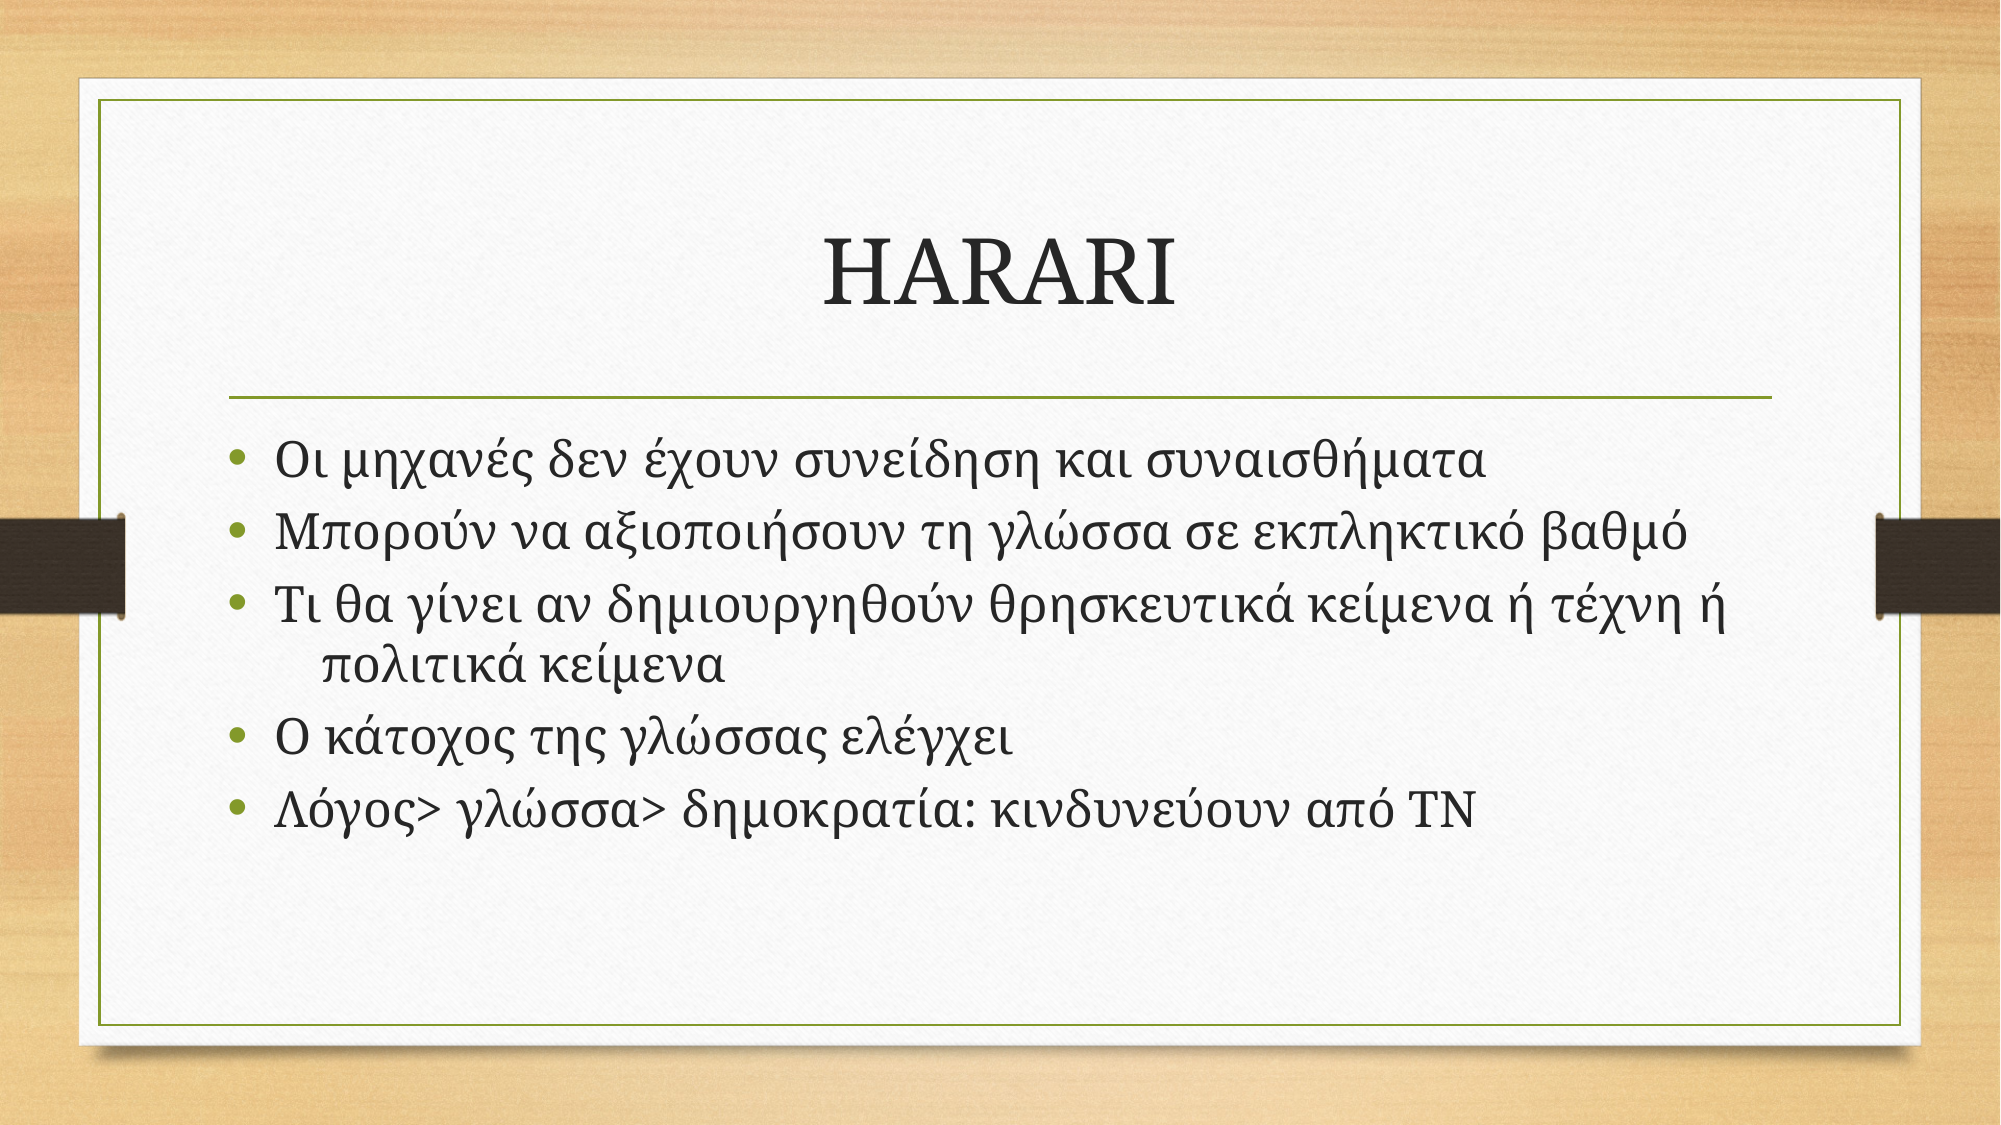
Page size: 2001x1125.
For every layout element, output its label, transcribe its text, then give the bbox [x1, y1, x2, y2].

list Οι μηχανές δεν έχουν συνείδηση και συναισθήματα Μπορούν να αξιοποιήσουν τη γλώσσα σε εκπληκτικό βαθμό Τι θα γίνει αν δημιουργηθούν θρησκευτικά κείμενα ή τέχνη ή πολιτικά κείμενα Ο κάτοχος της γλώσσας ελέγχει Λόγος> γλώσσα> δημοκρατία: κινδυνεύουν από ΤΝ [212, 419, 1788, 964]
title HARARI [212, 161, 1788, 376]
